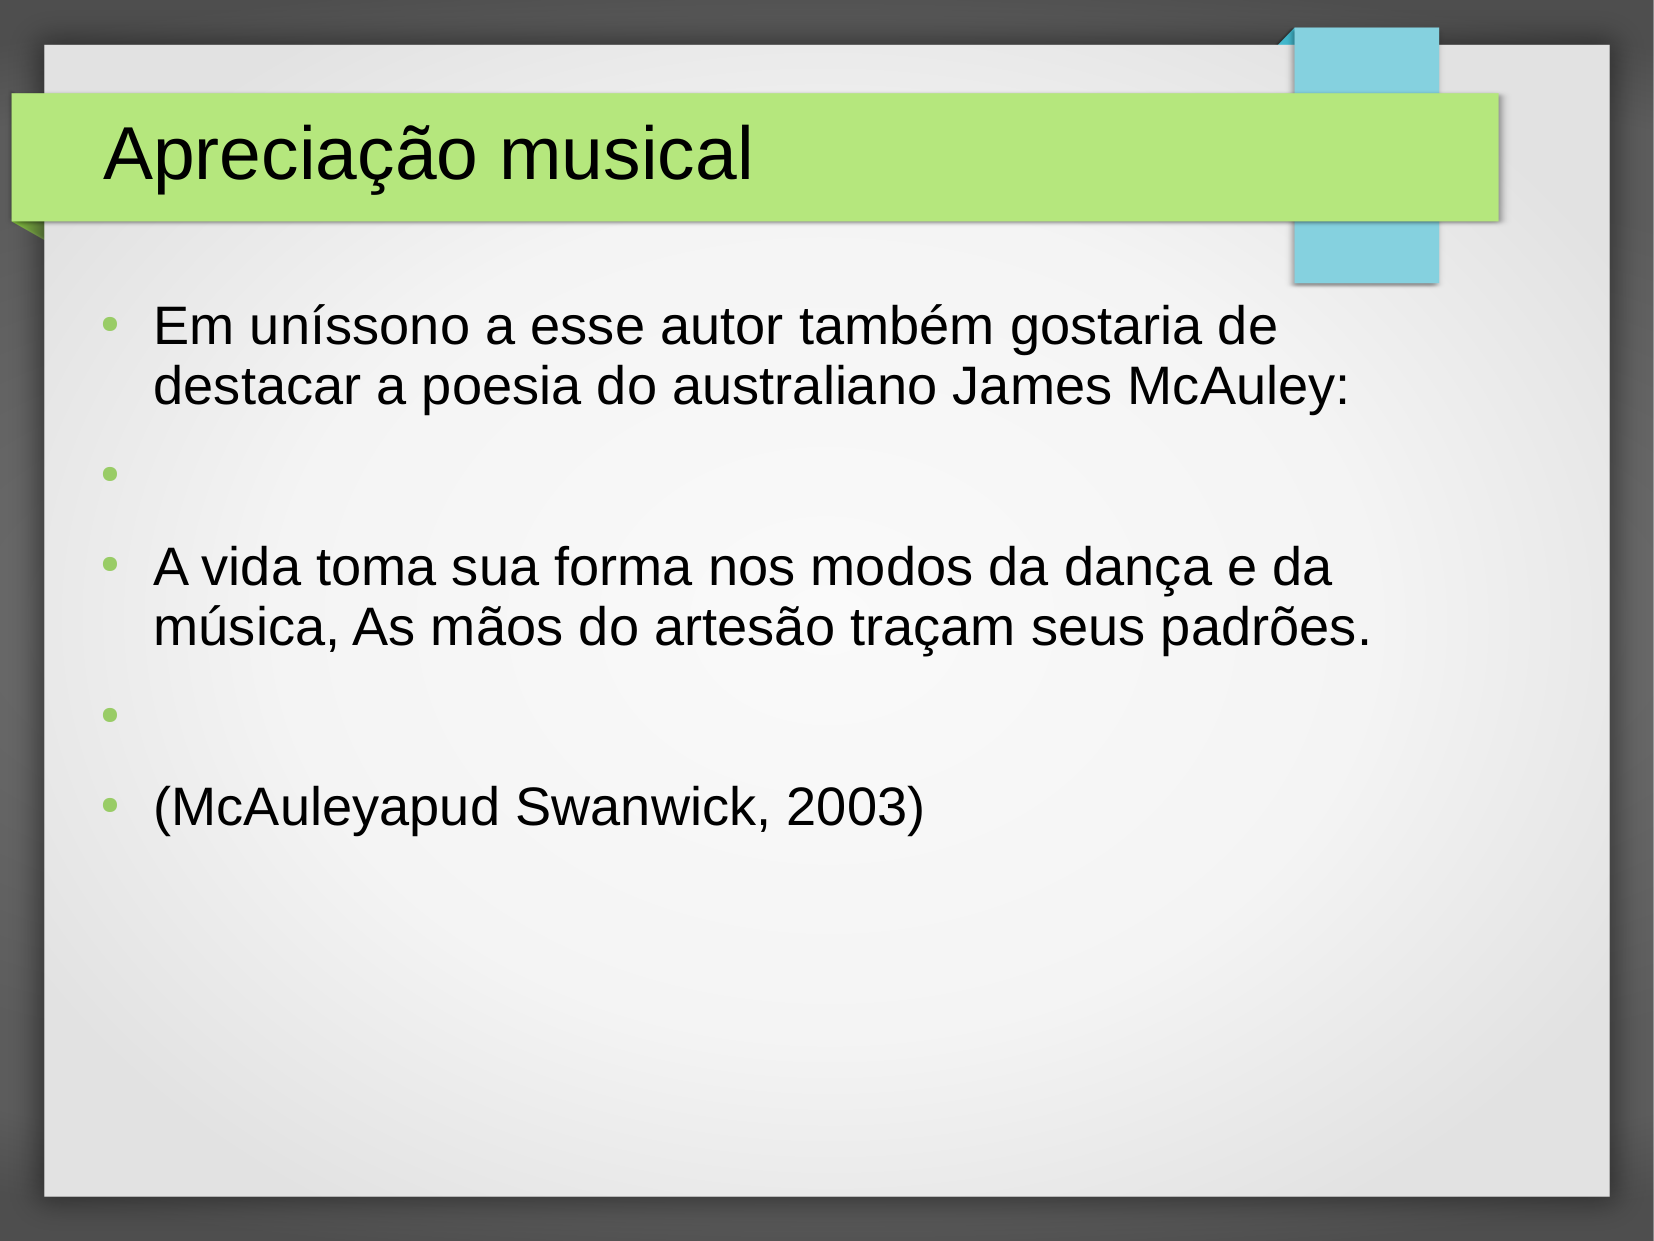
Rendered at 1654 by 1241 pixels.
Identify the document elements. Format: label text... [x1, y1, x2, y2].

list Em uníssono a esse autor também gostaria de destacar a poesia do australiano James McAuley: A vida toma sua forma nos modos da dança e da música, As mãos do artesão traçam seus padrões. (McAuleyapud Swanwick, 2003) [82, 295, 1501, 1015]
picture [0, 0, 1654, 1241]
title Apreciação musical [82, 94, 1264, 213]
